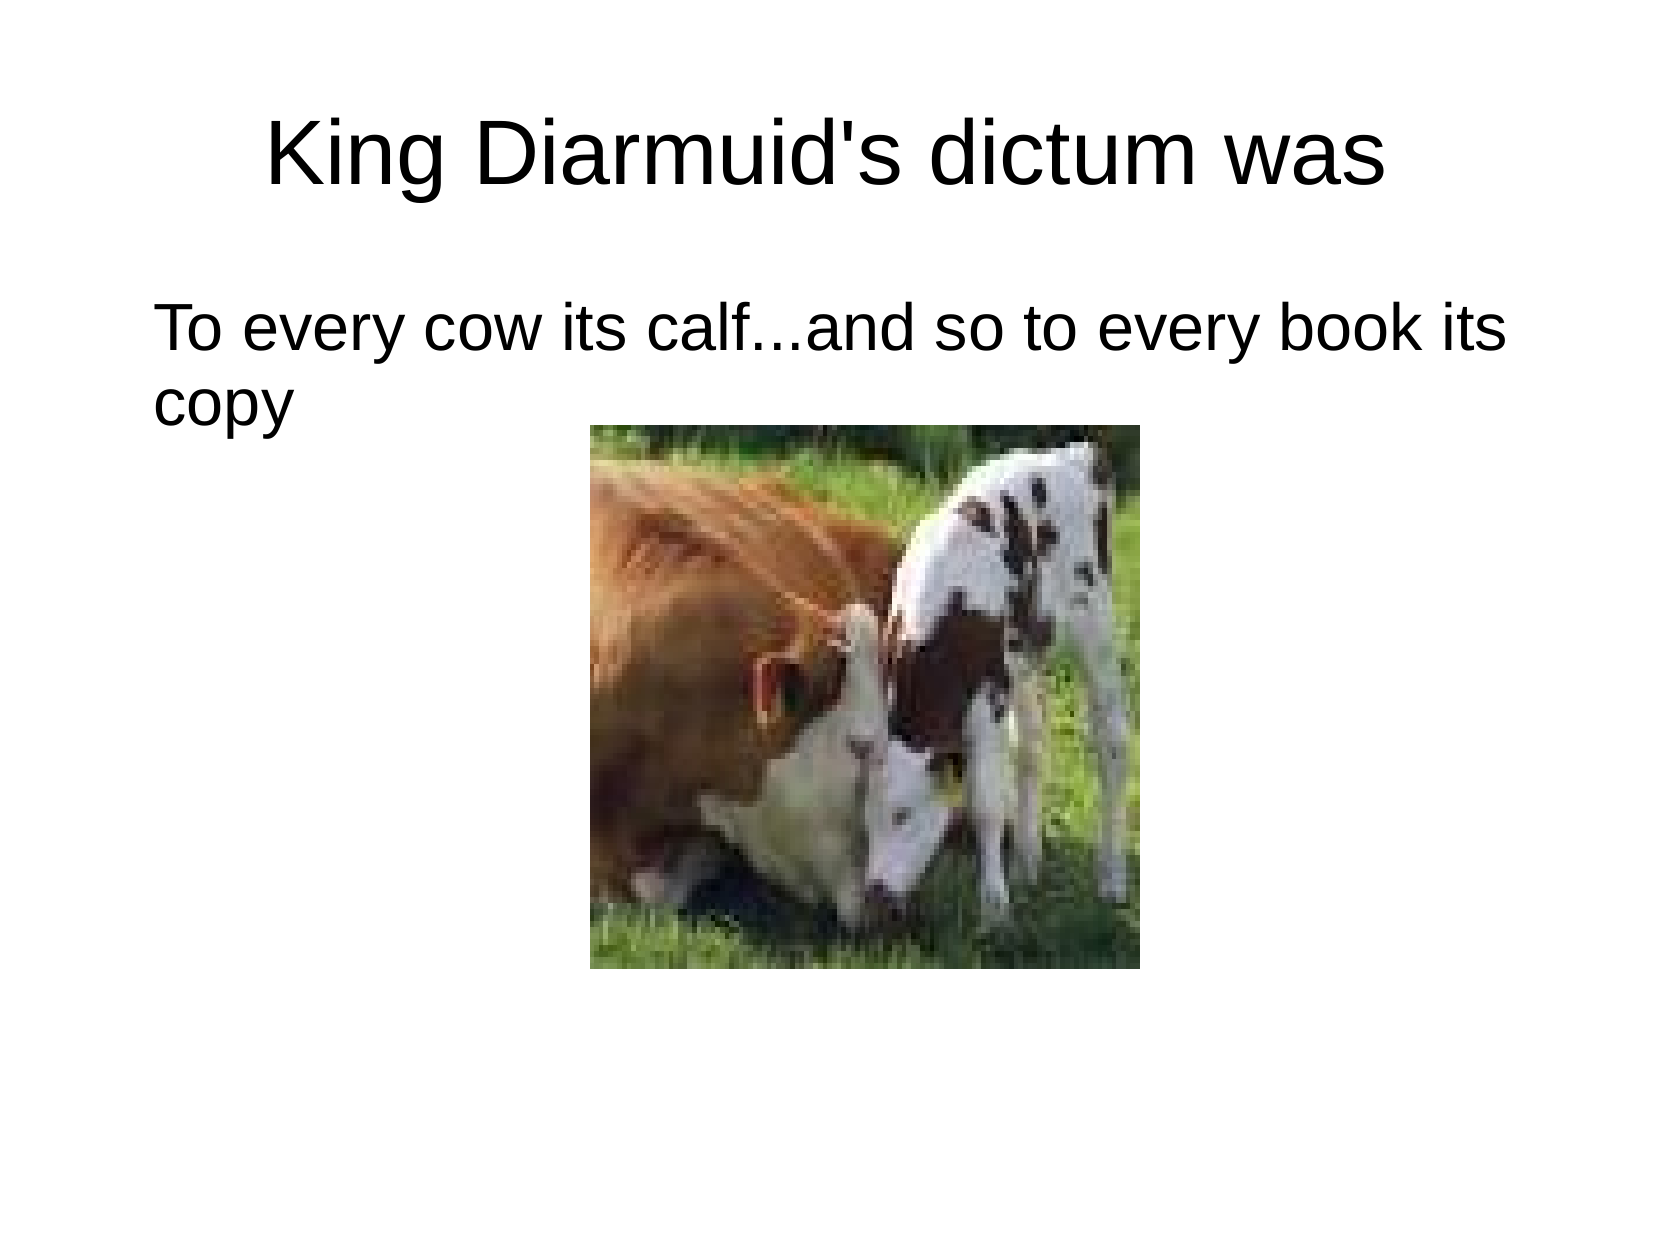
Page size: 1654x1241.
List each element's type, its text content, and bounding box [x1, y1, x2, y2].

title King Diarmuid's dictum was [82, 49, 1571, 257]
picture [590, 425, 1140, 969]
list To every cow its calf...and so to every book its copy [82, 290, 1538, 1010]
